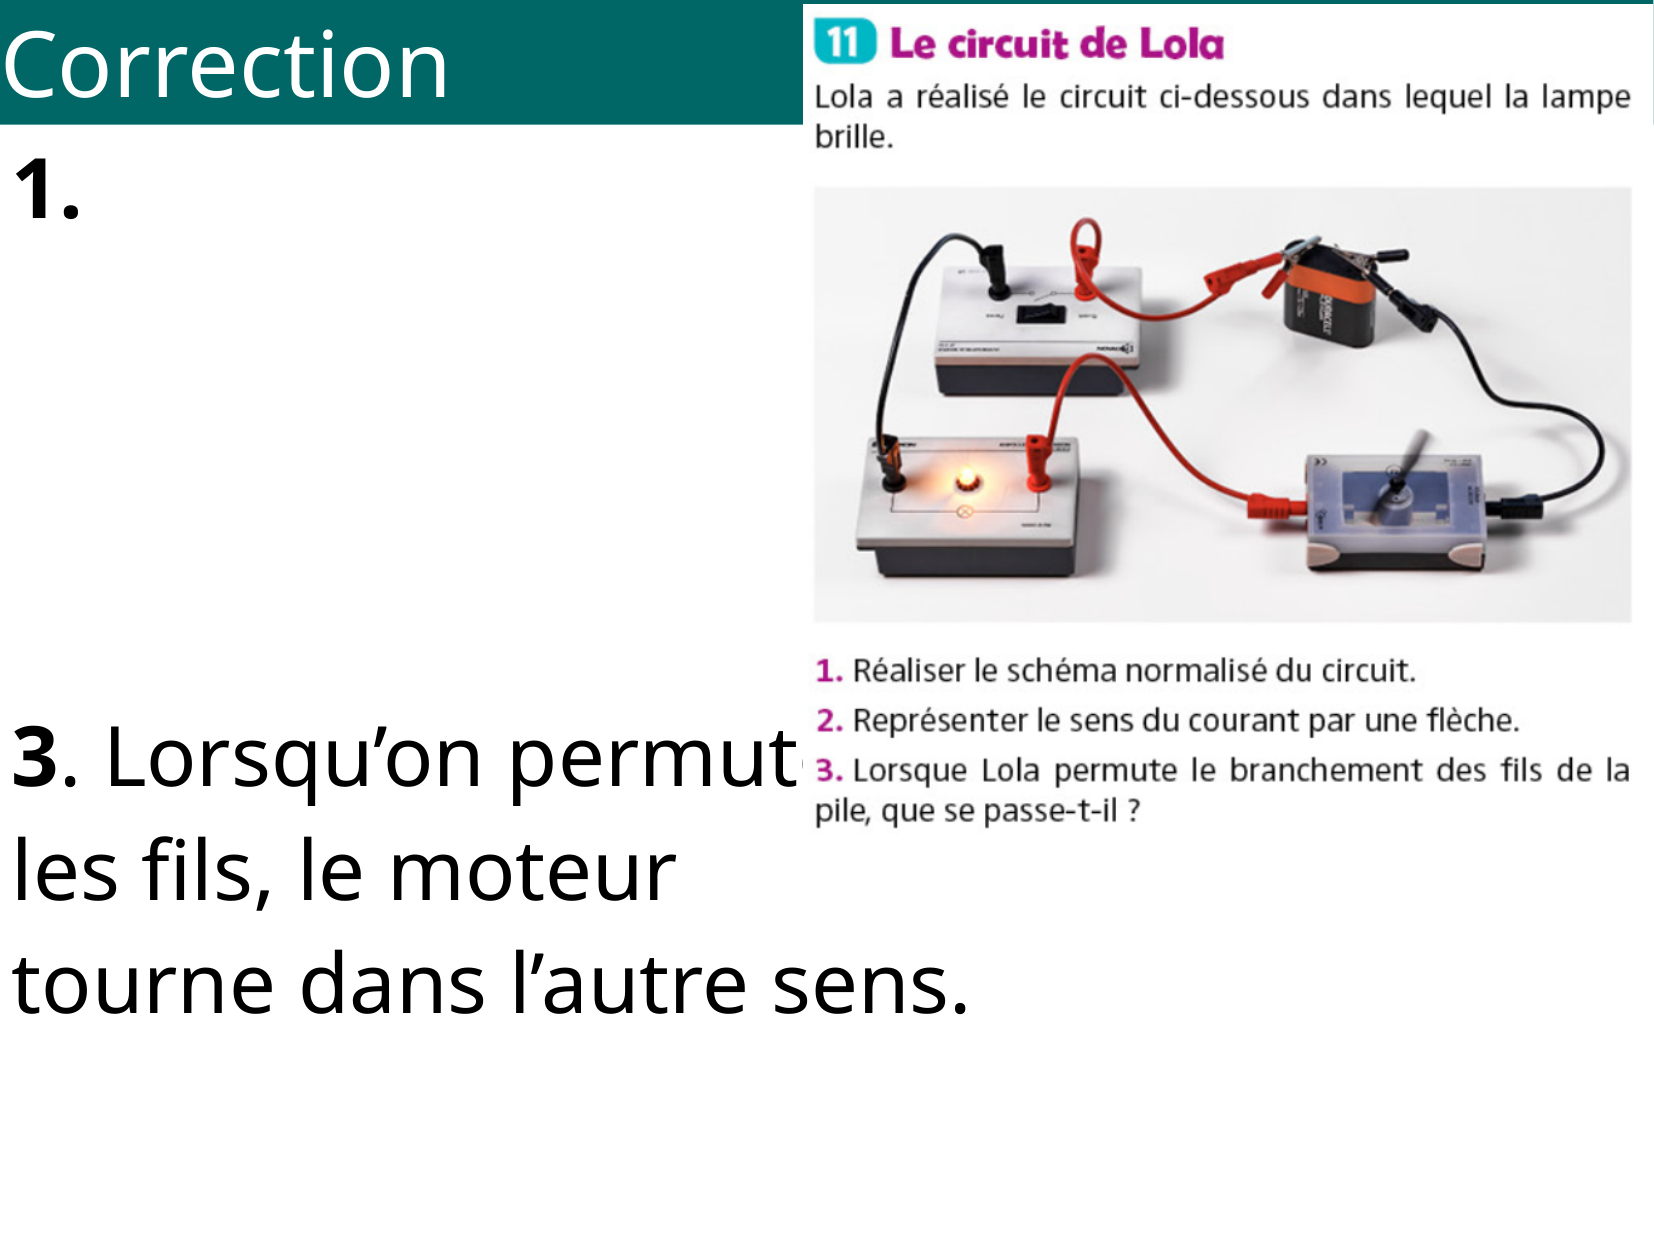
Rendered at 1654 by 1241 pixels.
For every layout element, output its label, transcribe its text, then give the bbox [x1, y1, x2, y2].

subtitle 1. 3. Lorsqu’on permute les fils, le moteur tourne dans l’autre sens. [11, 129, 1642, 1229]
picture [803, 4, 1654, 851]
title Correction [0, 4, 803, 120]
